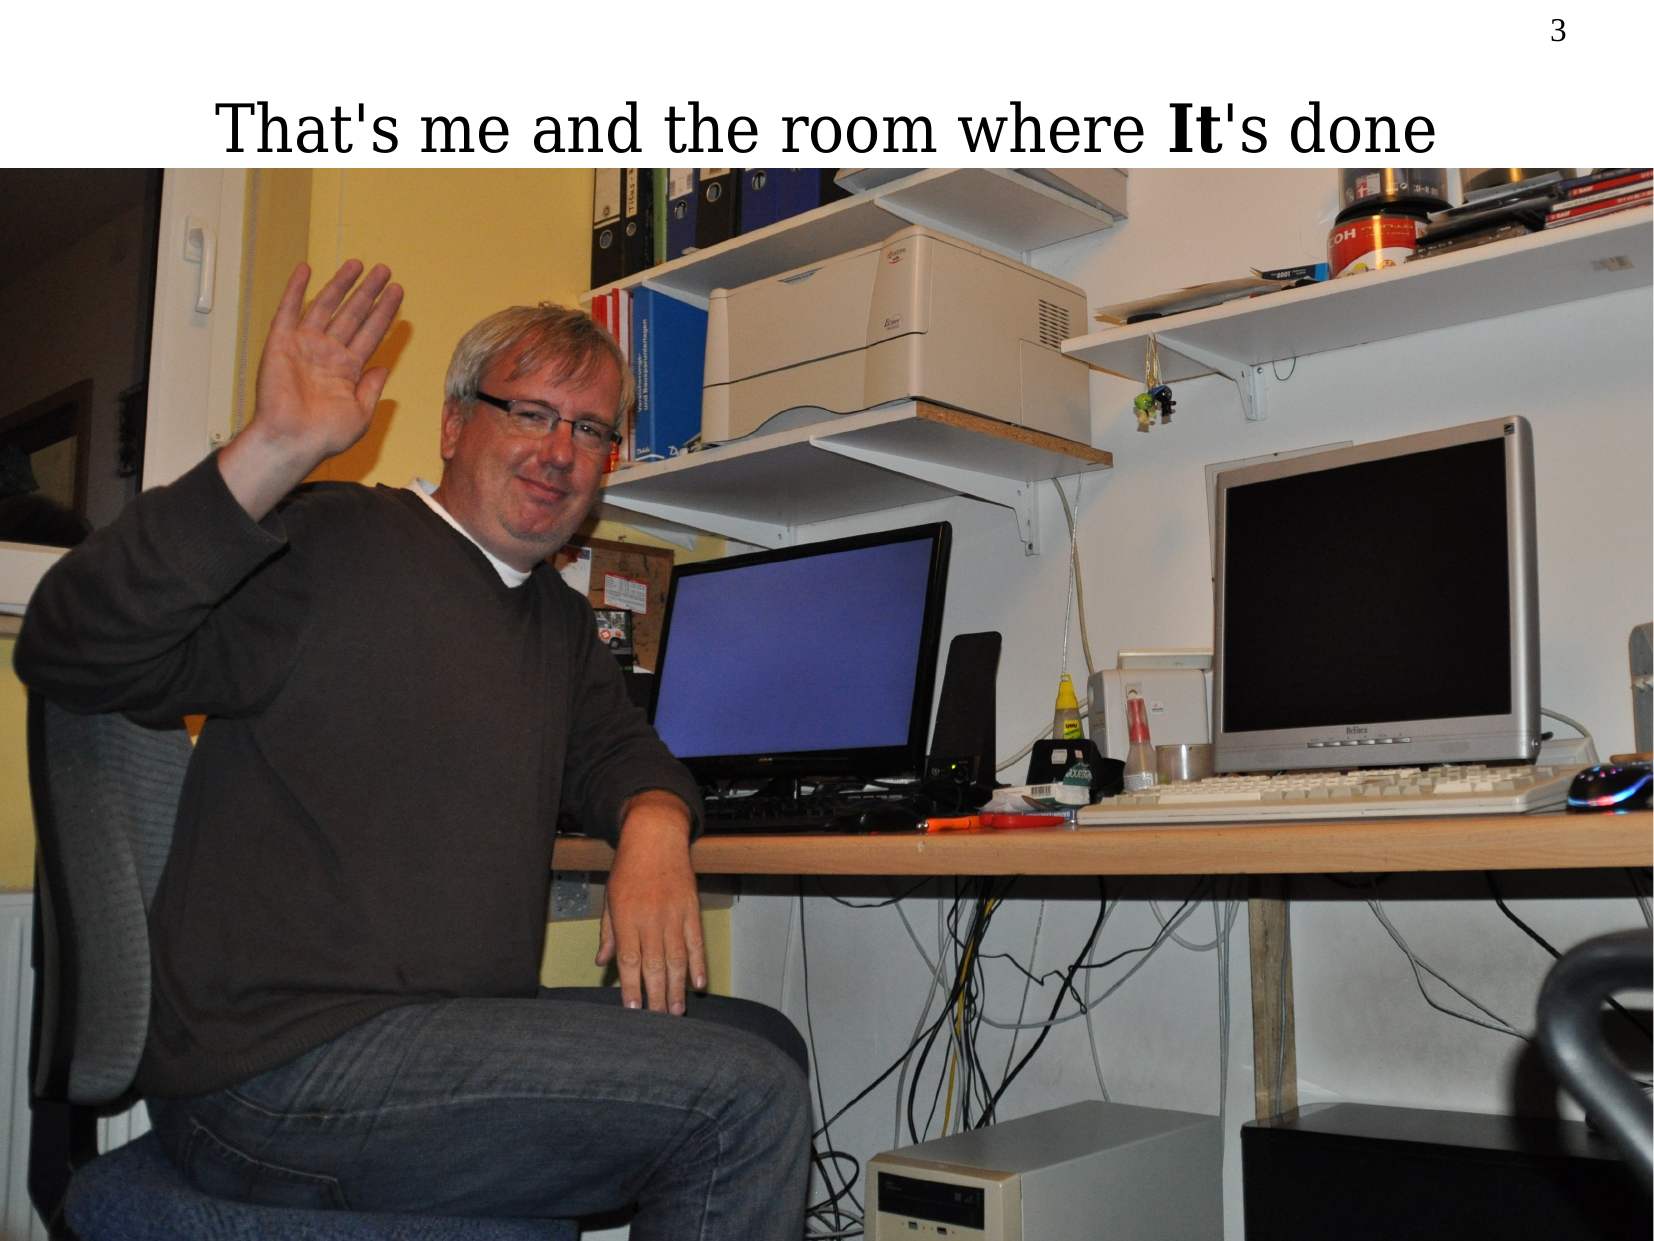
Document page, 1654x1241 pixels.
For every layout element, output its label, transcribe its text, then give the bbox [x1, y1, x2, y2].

title That's me and the room where It's done [82, 5, 1571, 168]
picture [0, 168, 1654, 1241]
